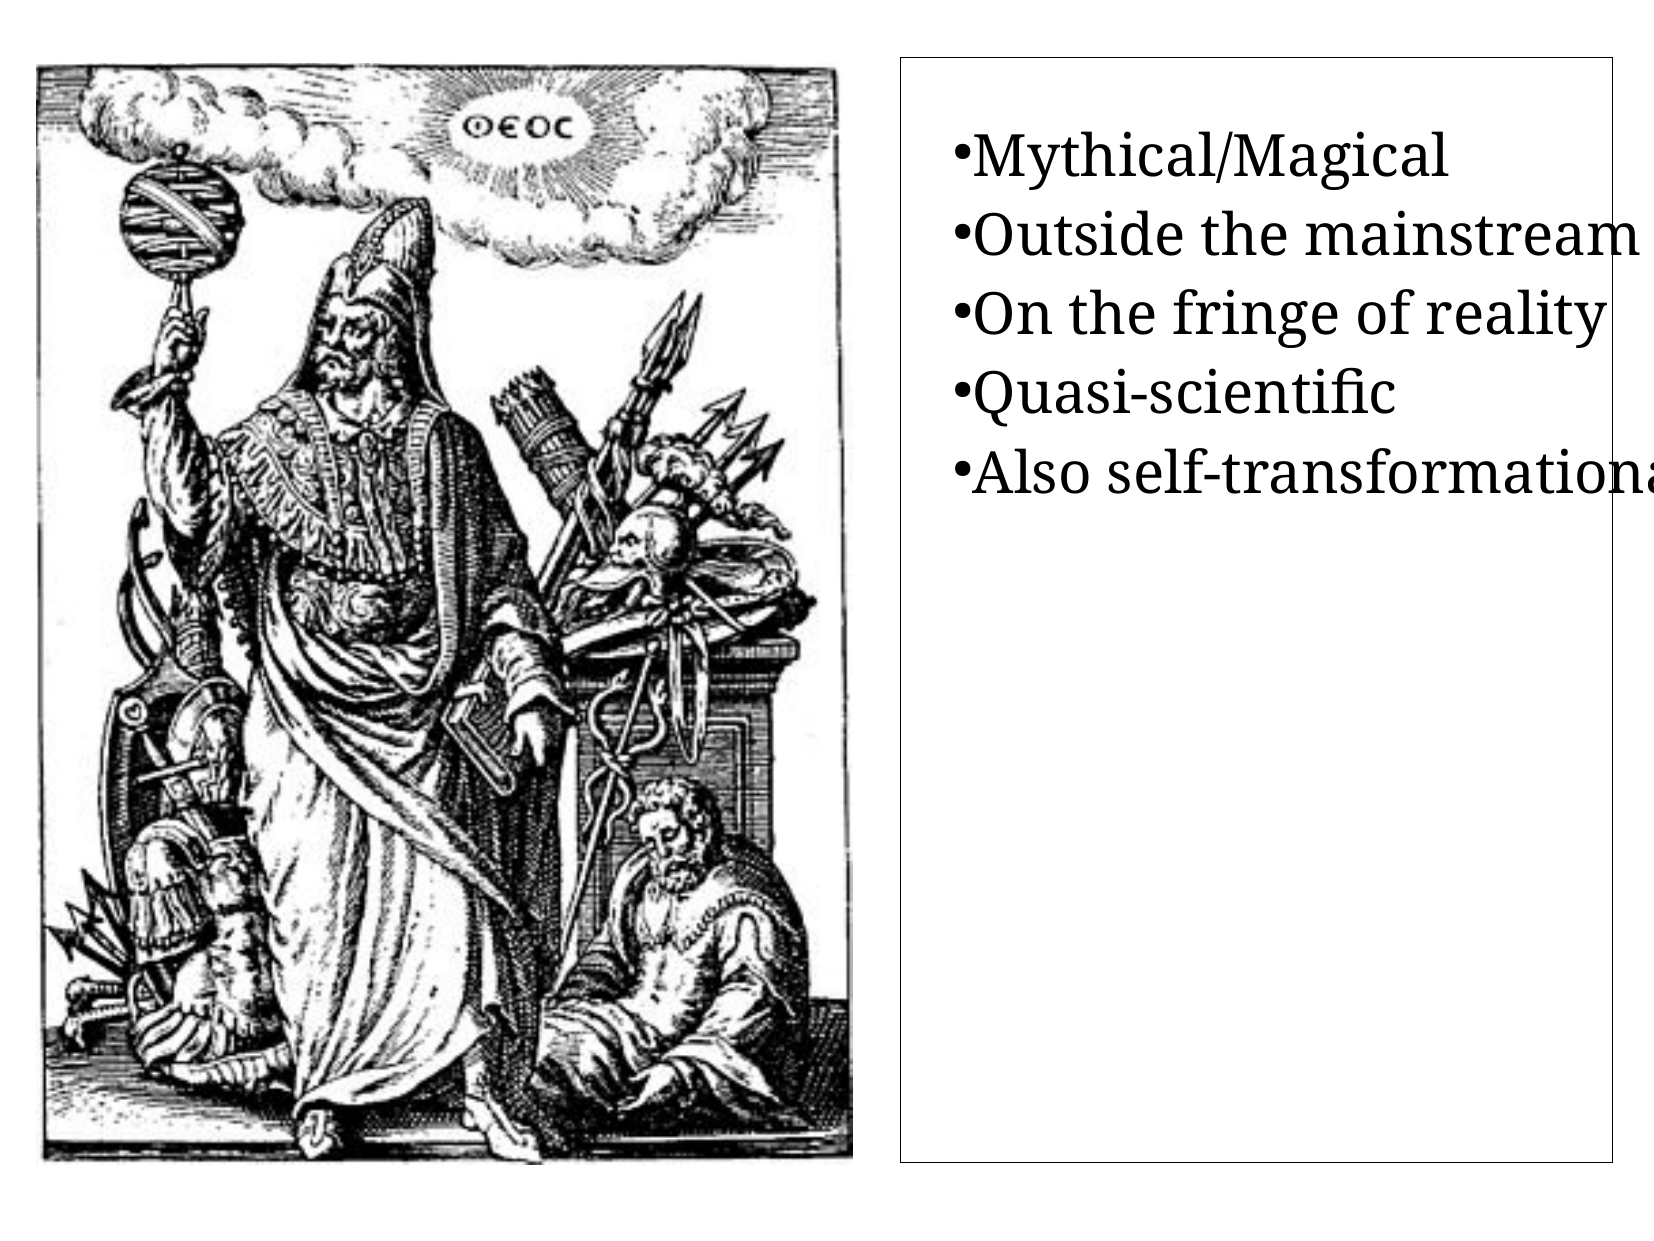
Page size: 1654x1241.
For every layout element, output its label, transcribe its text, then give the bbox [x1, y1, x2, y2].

picture [36, 63, 853, 1165]
text_box Mythical/Magical Outside the mainstream On the fringe of reality Quasi-scientific Also self-transformational [937, 106, 1580, 857]
text_box [0, 0, 1654, 1241]
